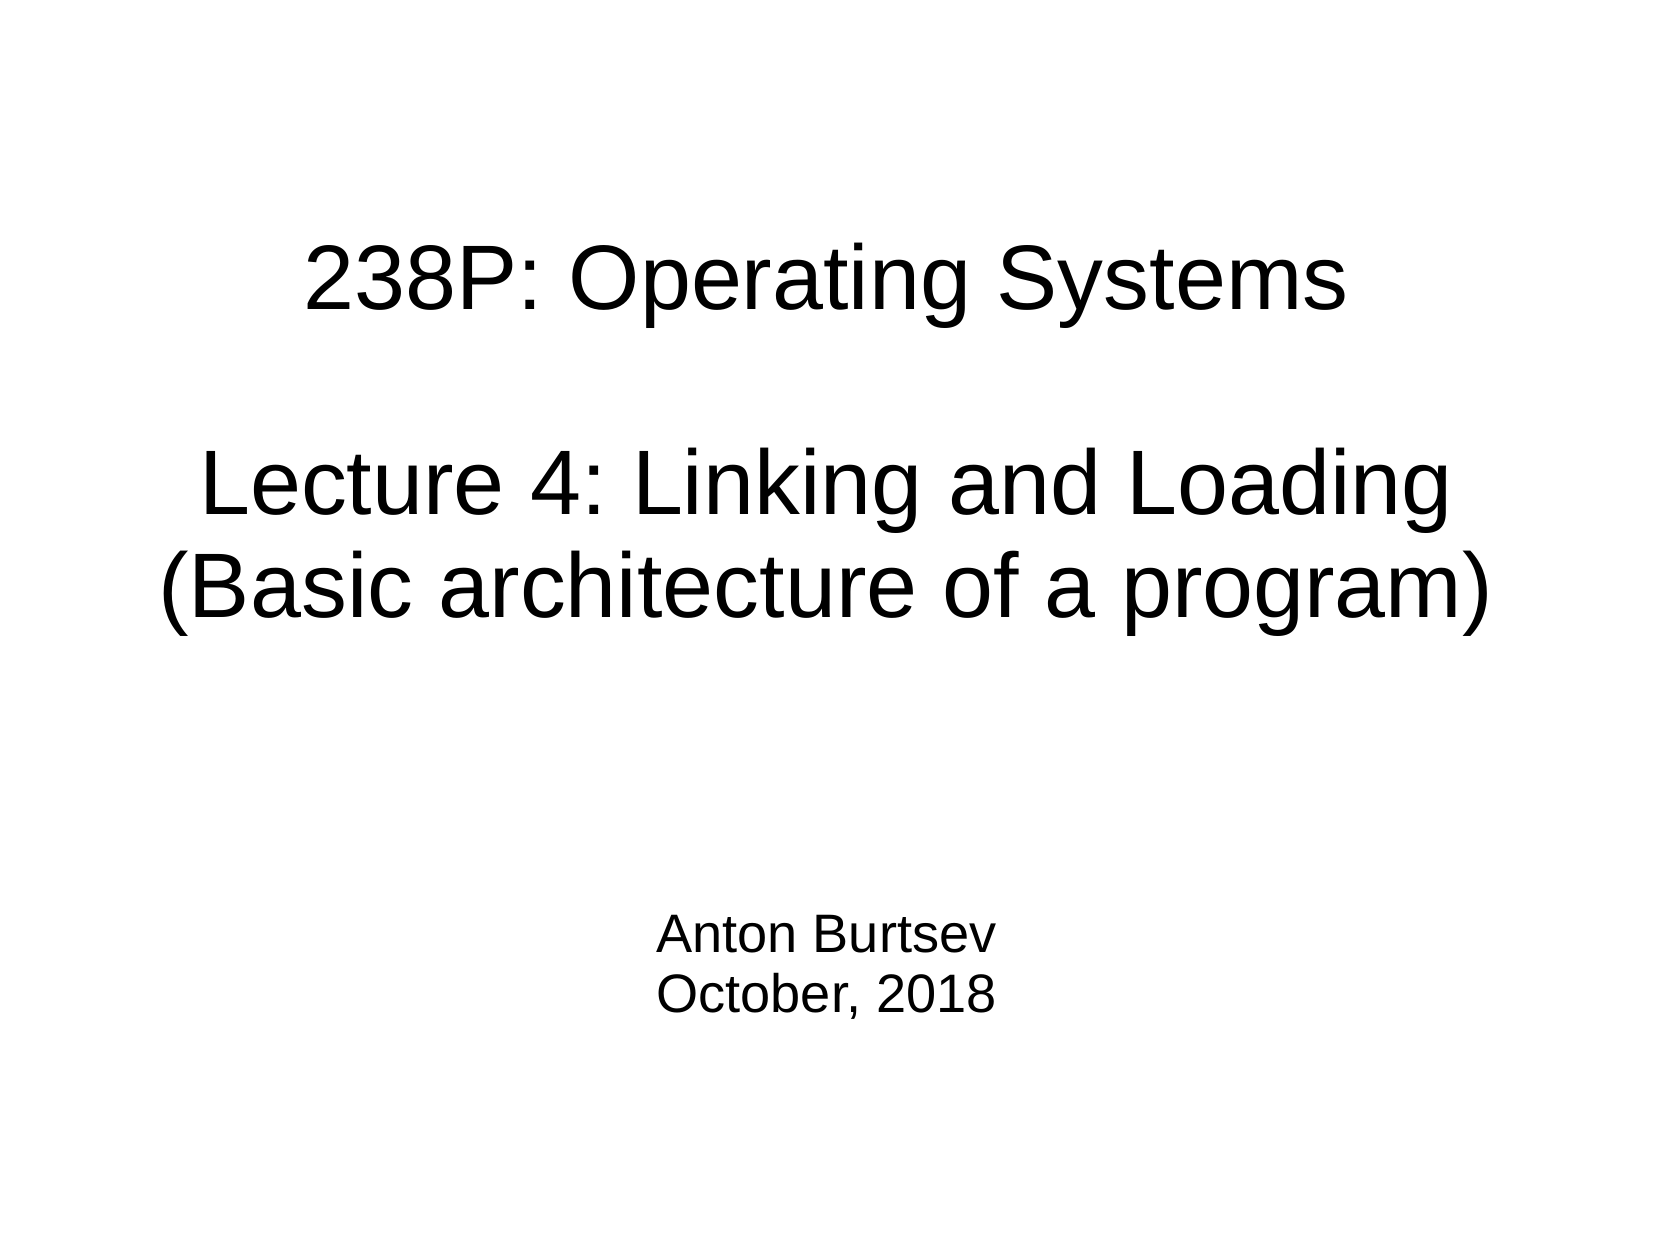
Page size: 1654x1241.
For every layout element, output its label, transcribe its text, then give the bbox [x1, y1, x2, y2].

title 238P: Operating Systems Lecture 4: Linking and Loading (Basic architecture of a program) [82, 113, 1571, 637]
subtitle Anton Burtsev October, 2018 [82, 637, 1571, 1109]
